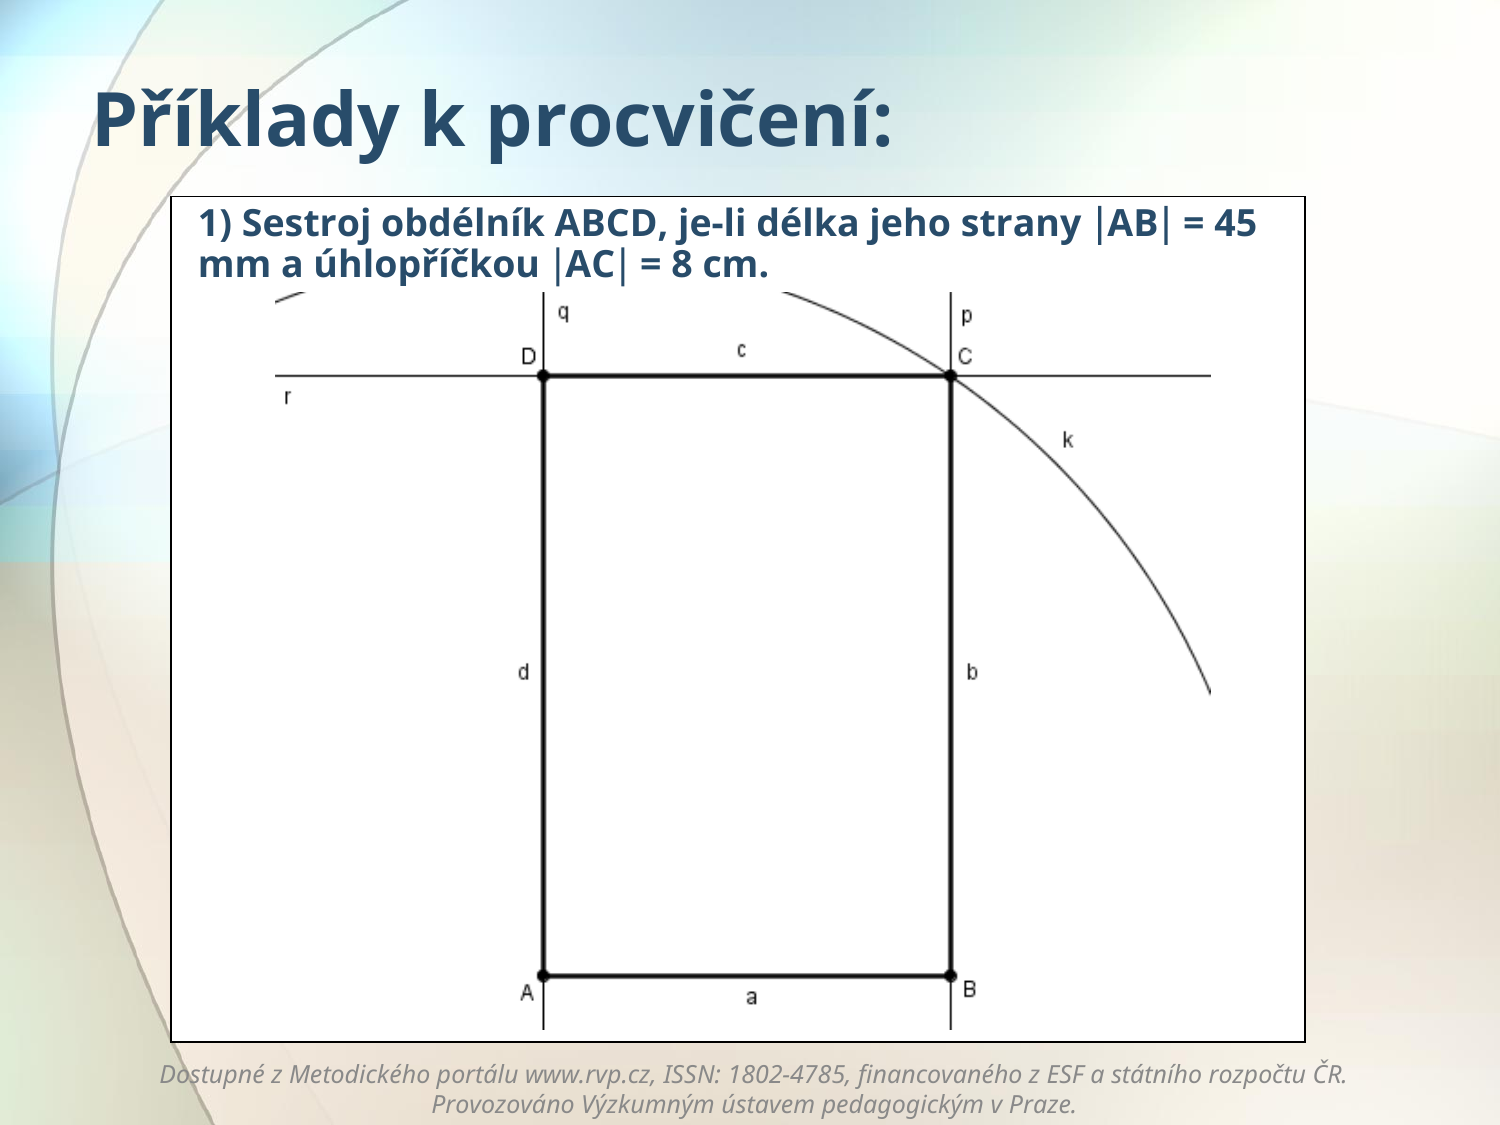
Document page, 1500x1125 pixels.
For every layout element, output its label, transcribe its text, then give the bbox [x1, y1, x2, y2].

title Příklady k procvičení: [76, 74, 1412, 177]
text_box [171, 196, 1306, 1042]
picture [0, 0, 1500, 1125]
text_box 1) Sestroj obdélník ABCD, je-li délka jeho strany AB = 45 mm a úhlopříčkou AC = 8 cm. [183, 198, 1306, 294]
